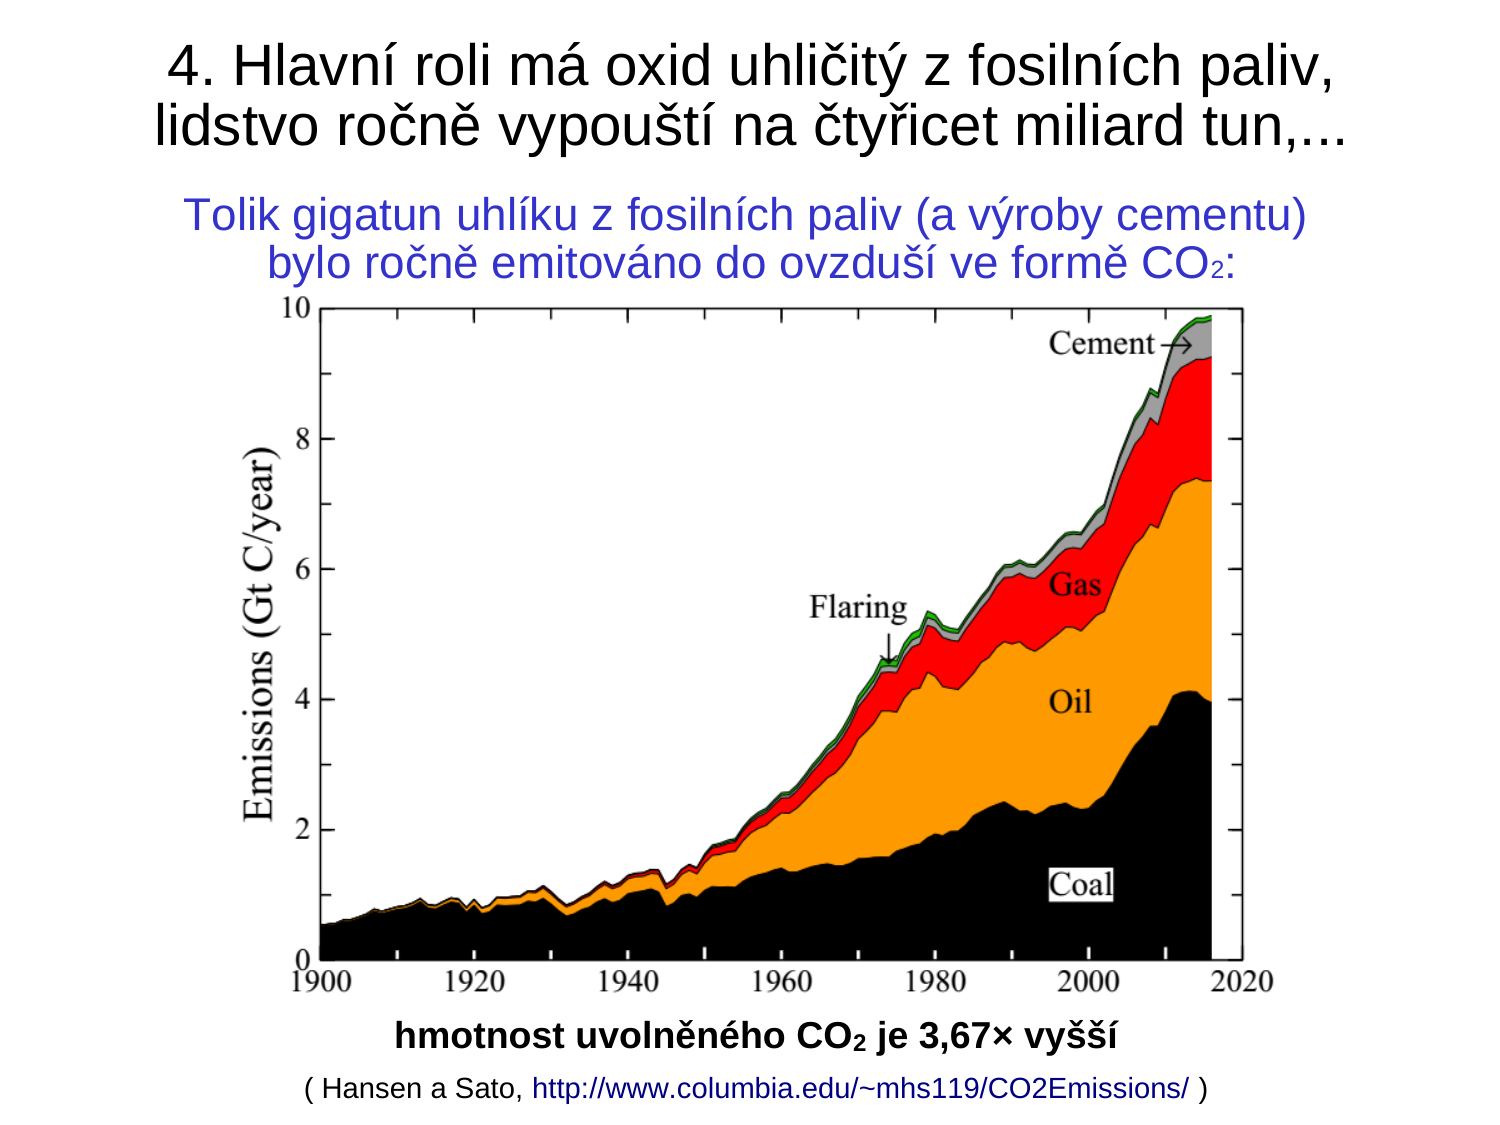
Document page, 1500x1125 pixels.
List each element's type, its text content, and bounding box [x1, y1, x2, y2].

subtitle hmotnost uvolněného CO2 je 3,67× vyšší ( Hansen a Sato, http://www.columbia.edu/~mhs119/CO2Emissions/ ) [223, 1013, 1289, 1125]
picture [230, 294, 1282, 1004]
title 4. Hlavní roli má oxid uhličitý z fosilních paliv, lidstvo ročně vypouští na čtyřicet miliard tun,... Tolik gigatun uhlíku z fosilních paliv (a výroby cementu) bylo ročně emitováno do ovzduší ve formě CO2: [115, 13, 1390, 312]
